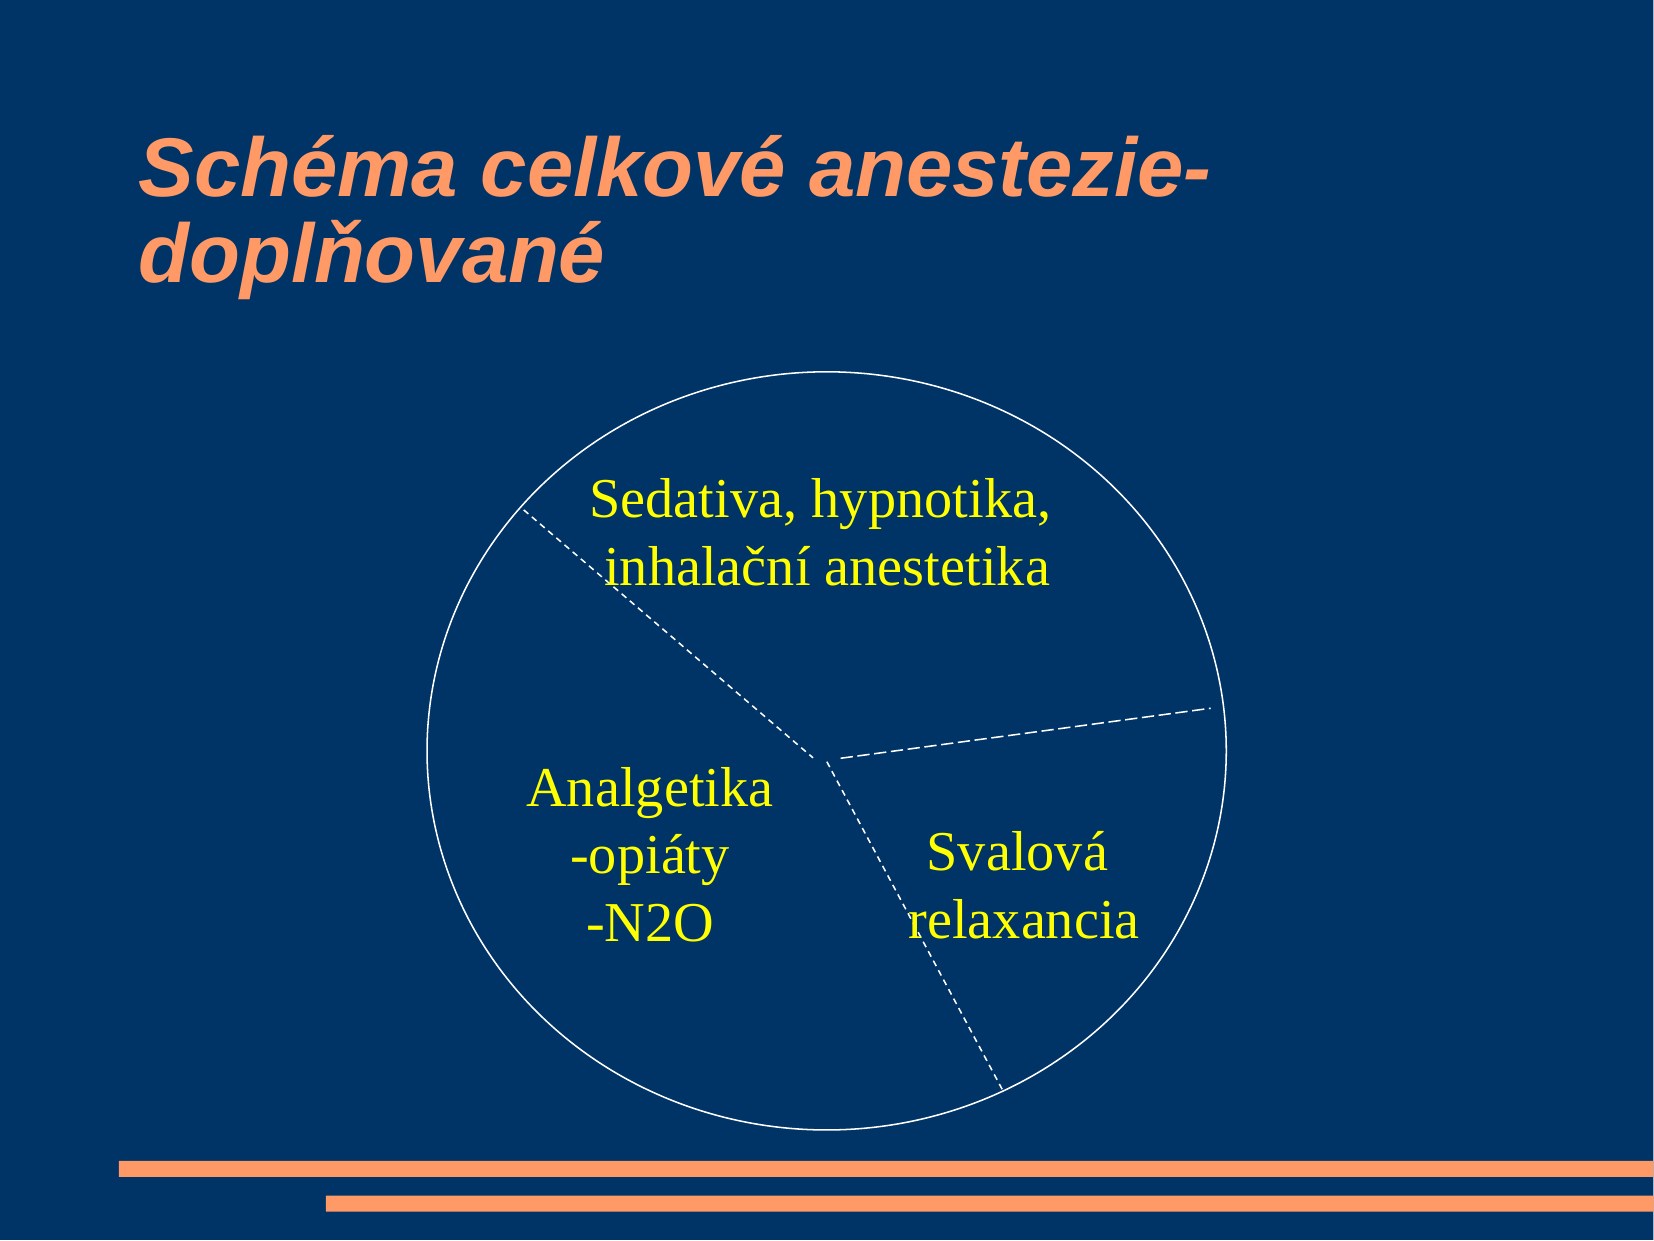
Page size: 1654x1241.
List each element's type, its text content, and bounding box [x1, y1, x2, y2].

title Schéma celkové anestezie- doplňované [123, 83, 1530, 344]
text_box Svalová relaxancia [893, 806, 1156, 958]
text_box Sedativa, hypnotika, inhalační anestetika [574, 453, 1081, 605]
text_box Analgetika -opiáty -N2O [468, 742, 833, 961]
